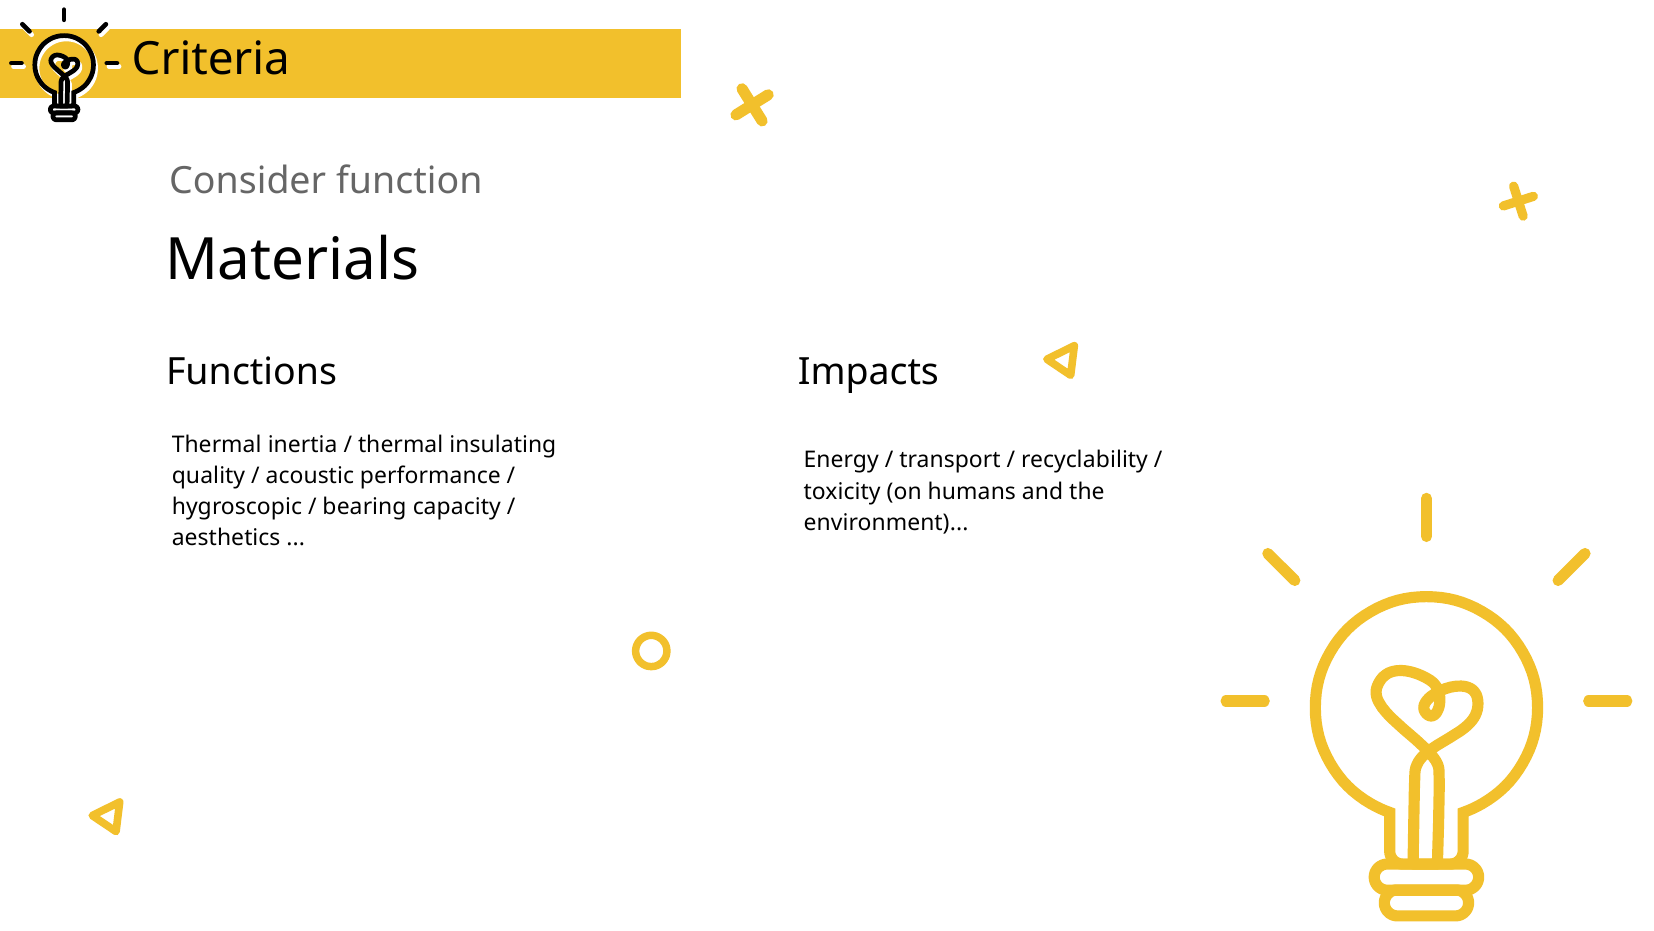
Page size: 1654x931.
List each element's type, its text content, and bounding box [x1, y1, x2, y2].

title Functions [165, 344, 481, 396]
text_box Thermal inertia / thermal insulating quality / acoustic performance / hygroscopic / bearing capacity / aesthetics ... [171, 372, 650, 609]
text_box Energy / transport / recyclability / toxicity (on humans and the environment)... [803, 395, 1223, 585]
title Impacts [797, 344, 1113, 396]
title Consider function [169, 152, 1004, 207]
title Materials [165, 212, 803, 302]
title Criteria [131, 16, 578, 97]
